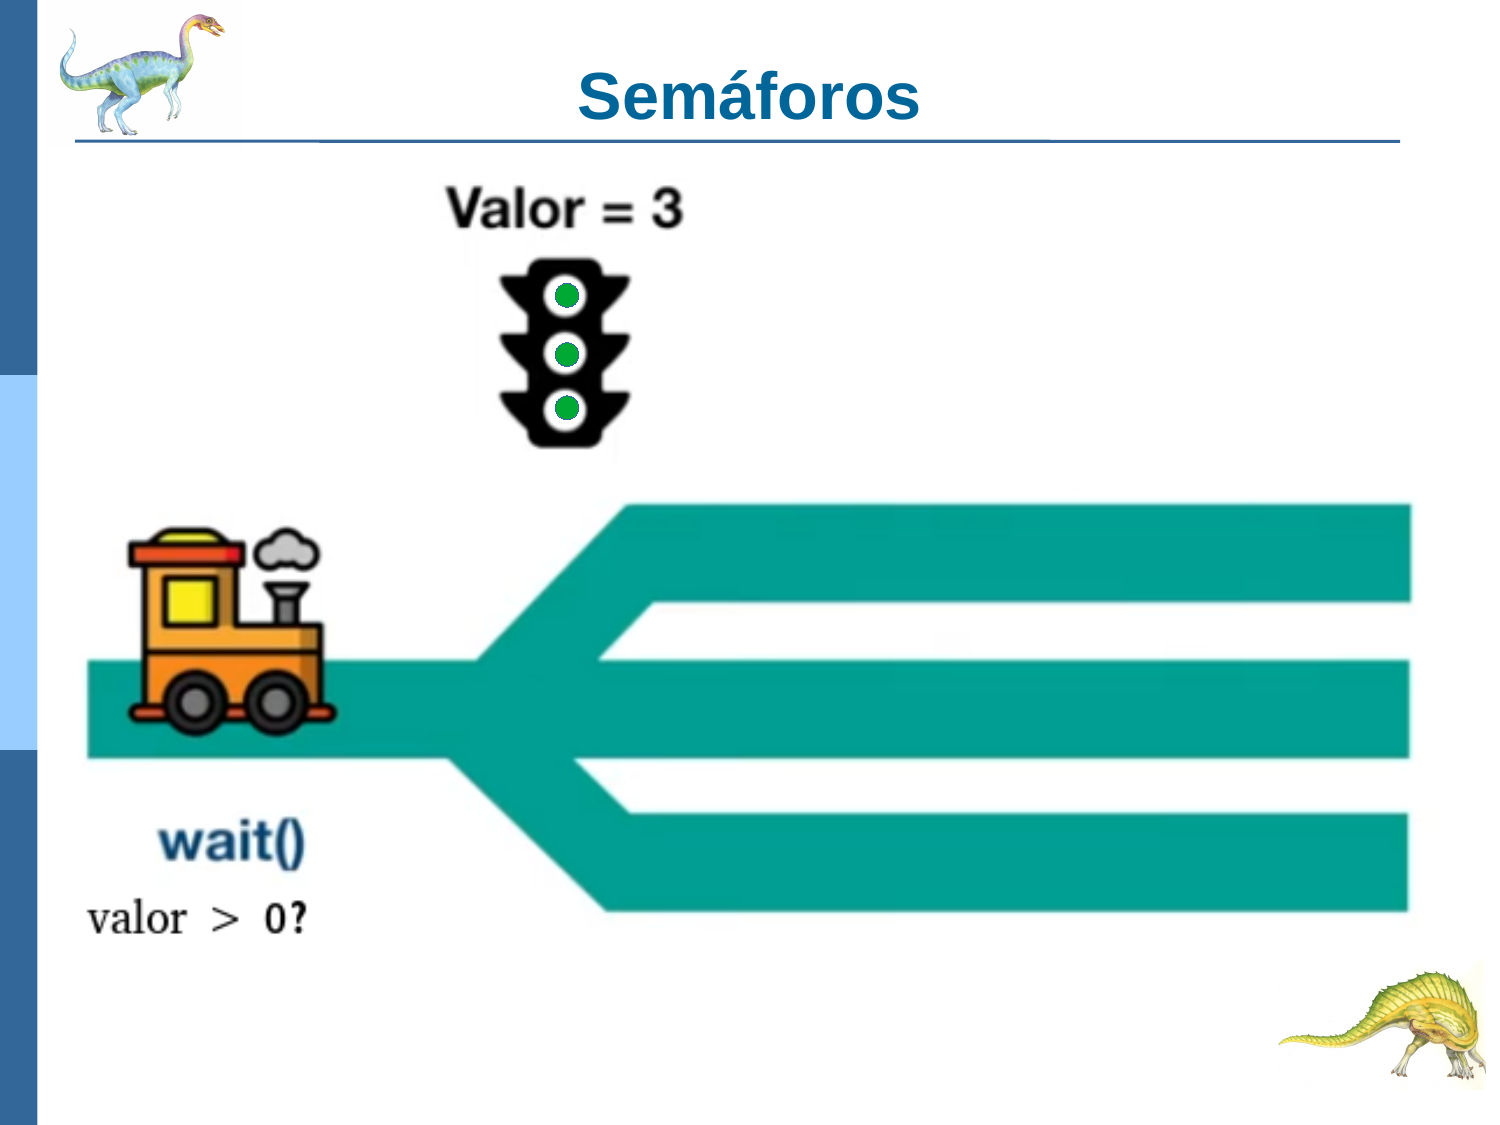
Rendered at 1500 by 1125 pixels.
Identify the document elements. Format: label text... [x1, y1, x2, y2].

picture [76, 177, 1486, 1090]
text_box Semáforos [75, 45, 1426, 141]
text_box [555, 395, 579, 420]
picture [46, 0, 243, 149]
text_box [555, 283, 579, 308]
text_box [555, 342, 579, 367]
